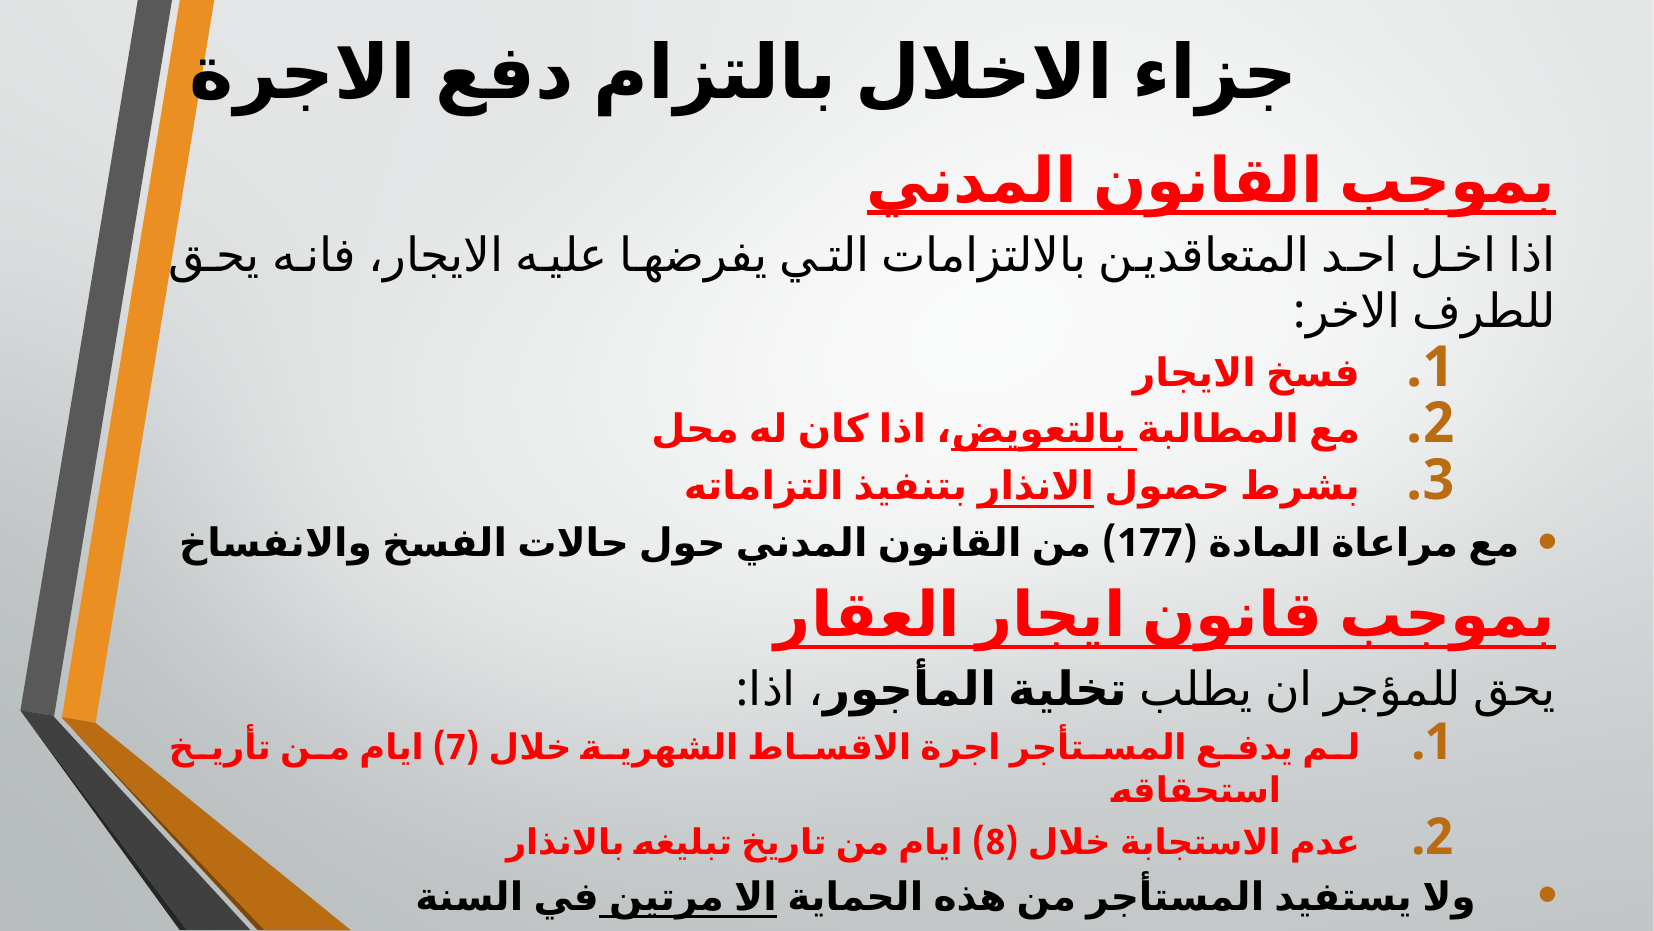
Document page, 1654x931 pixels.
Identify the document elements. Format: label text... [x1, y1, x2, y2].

title جزاء الاخلال بالتزام دفع الاجرة [0, 15, 1489, 123]
list بموجب القانون المدني اذا اخل احد المتعاقدين بالالتزامات التي يفرضها عليه الايجار، فانه يحق للطرف الاخر: فسخ الايجار مع المطالبة بالتعويض، اذا كان له محل بشرط حصول الانذار بتنفيذ التزاماته مع مراعاة المادة (177) من القانون المدني حول حالات الفسخ والانفساخ بموجب قانون ايجار العقار يحق للمؤجر ان يطلب تخلية المأجور، اذا: لم يدفع المستأجر اجرة الاقساط الشهرية خلال (7) ايام من تأريخ استحقاقه عدم الاستجابة خلال (8) ايام من تاريخ تبليغه بالانذار ولا يستفيد المستأجر من هذه الحماية الا مرتين في السنة [153, 130, 1572, 927]
